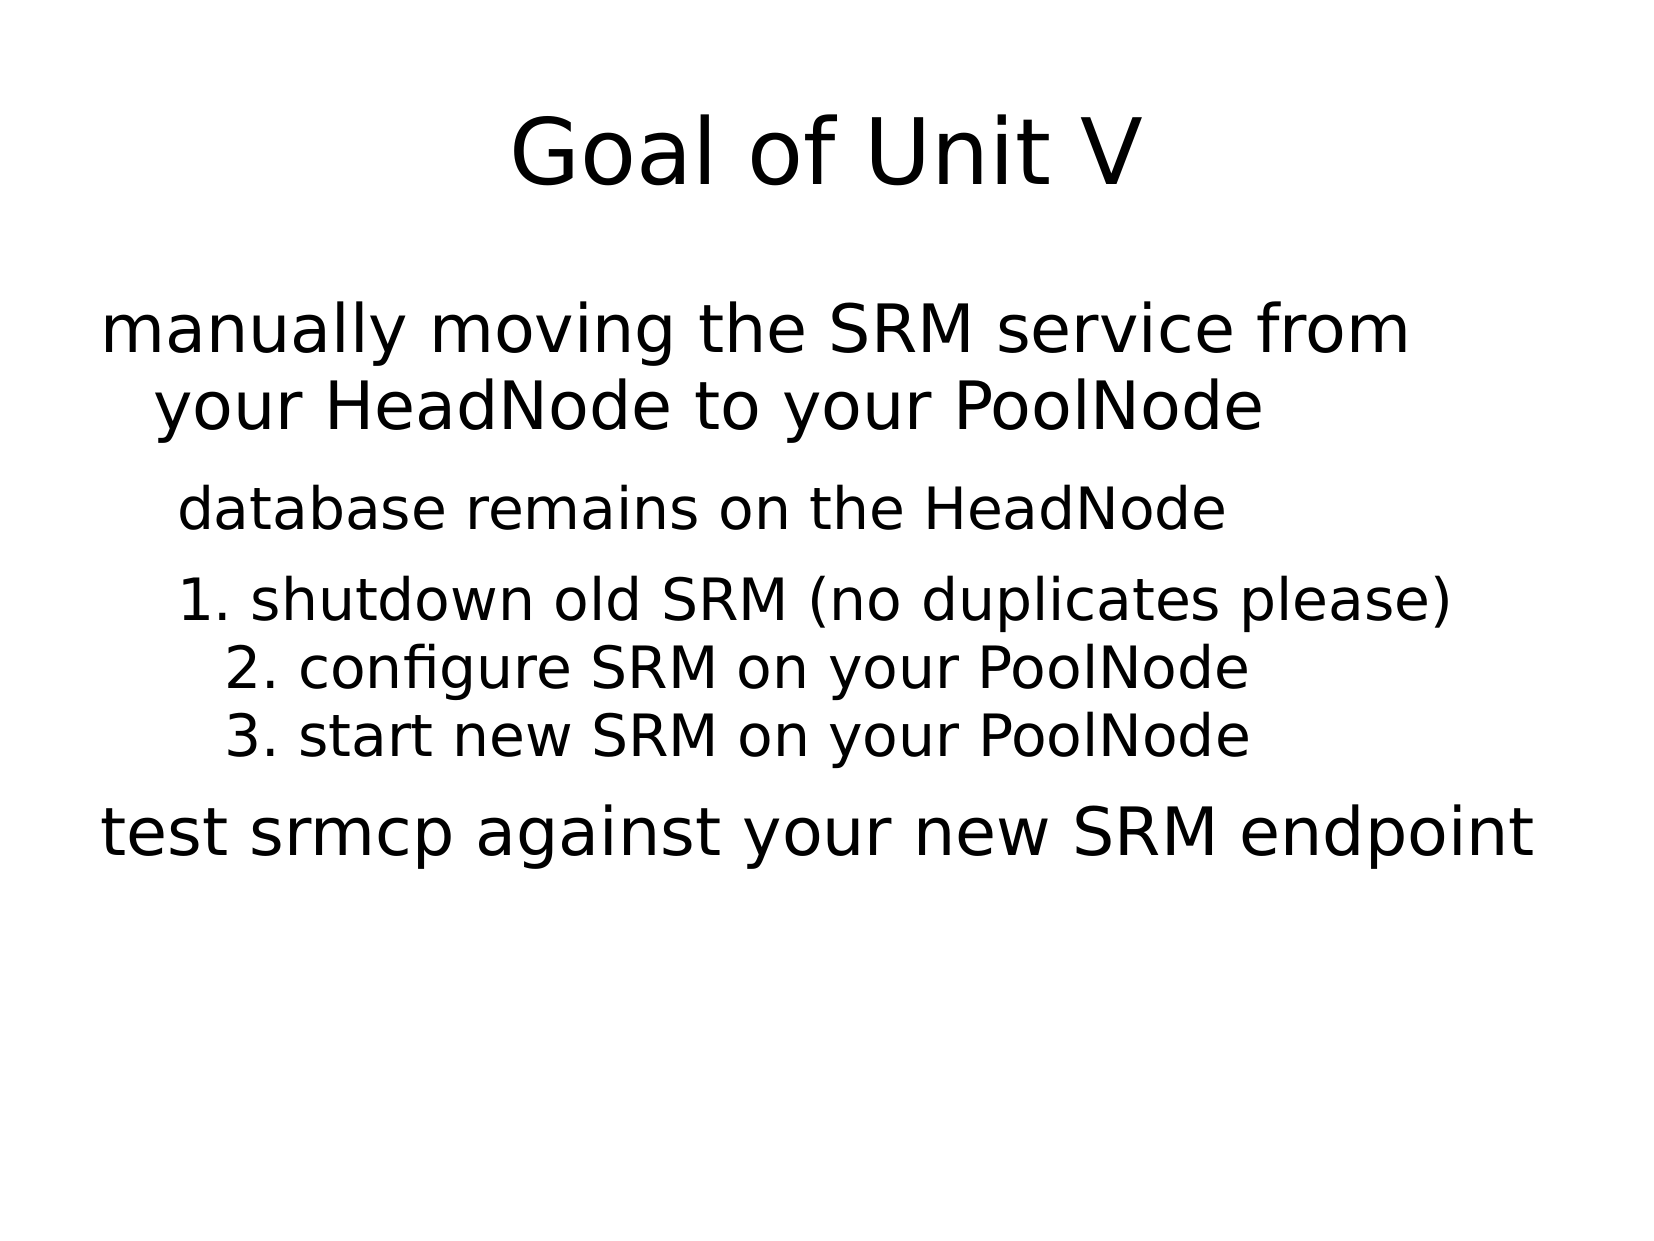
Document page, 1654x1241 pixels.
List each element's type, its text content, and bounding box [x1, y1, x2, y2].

title Goal of Unit V [82, 56, 1571, 250]
list manually moving the SRM service from your HeadNode to your PoolNode database remains on the HeadNode 1. shutdown old SRM (no duplicates please) 2. configure SRM on your PoolNode 3. start new SRM on your PoolNode test srmcp against your new SRM endpoint [82, 290, 1571, 1094]
